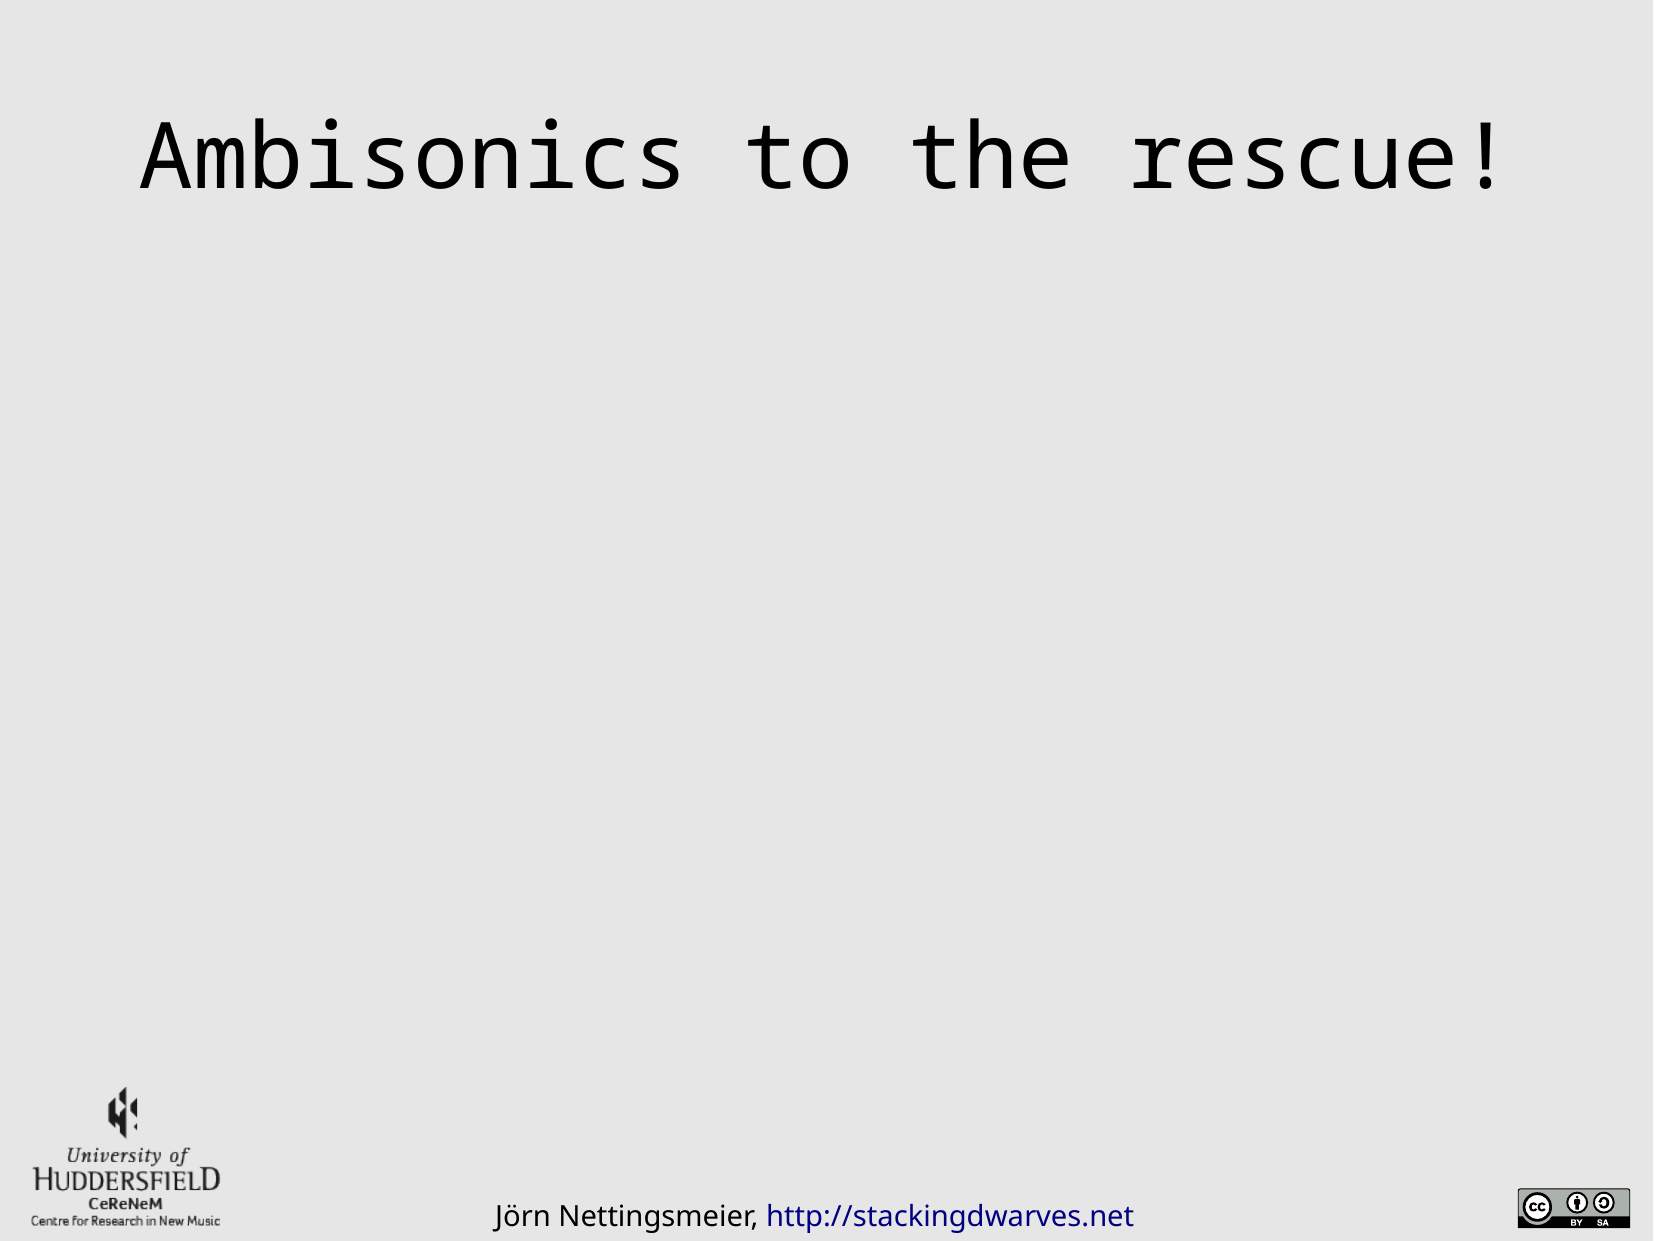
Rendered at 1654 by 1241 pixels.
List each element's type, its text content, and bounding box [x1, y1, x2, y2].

title Ambisonics to the rescue! [82, 49, 1571, 257]
picture [31, 1087, 222, 1229]
